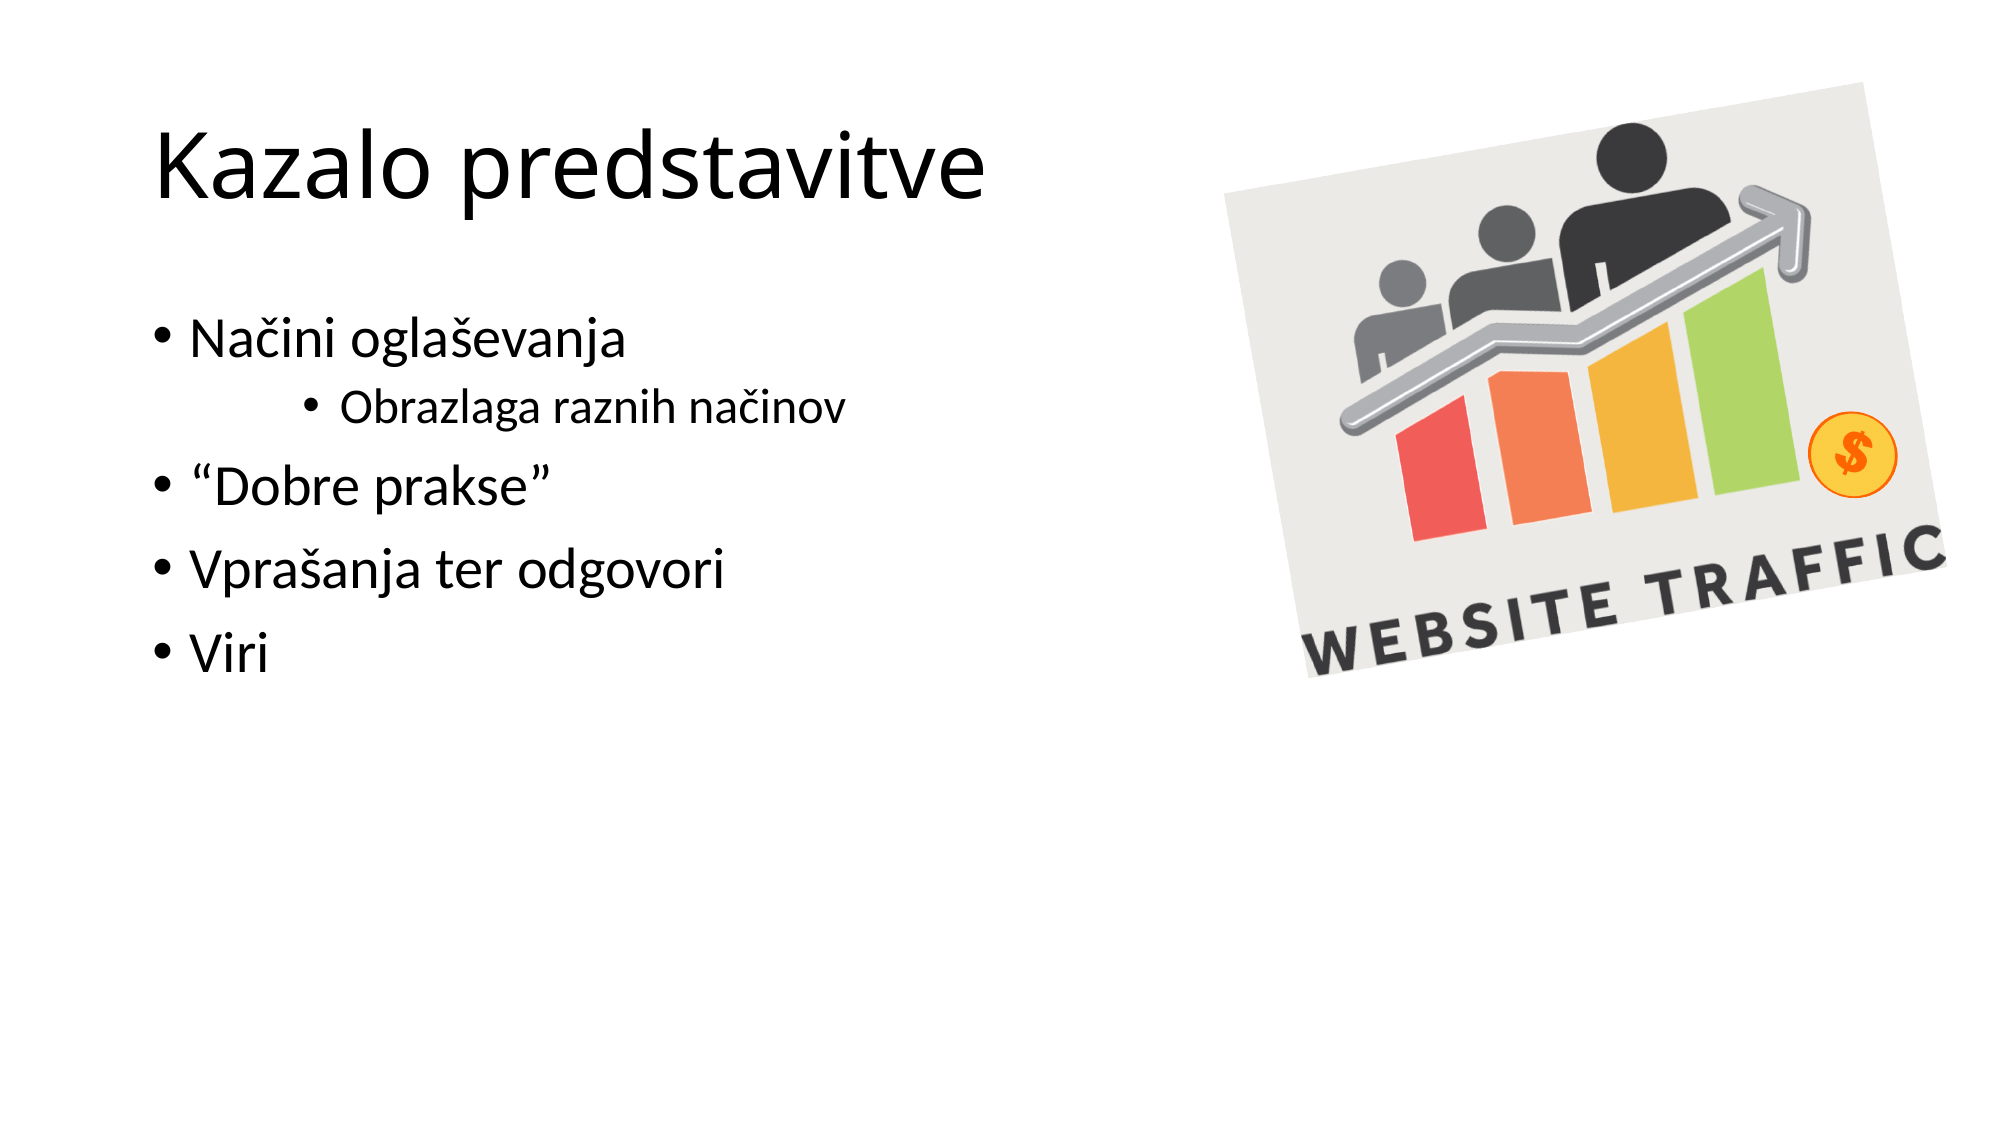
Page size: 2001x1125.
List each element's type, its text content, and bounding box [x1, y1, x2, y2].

list Načini oglaševanja Obrazlaga raznih načinov “Dobre prakse” Vprašanja ter odgovori Viri [137, 299, 1863, 1014]
picture [1223, 81, 1947, 678]
title Kazalo predstavitve [137, 59, 1863, 278]
